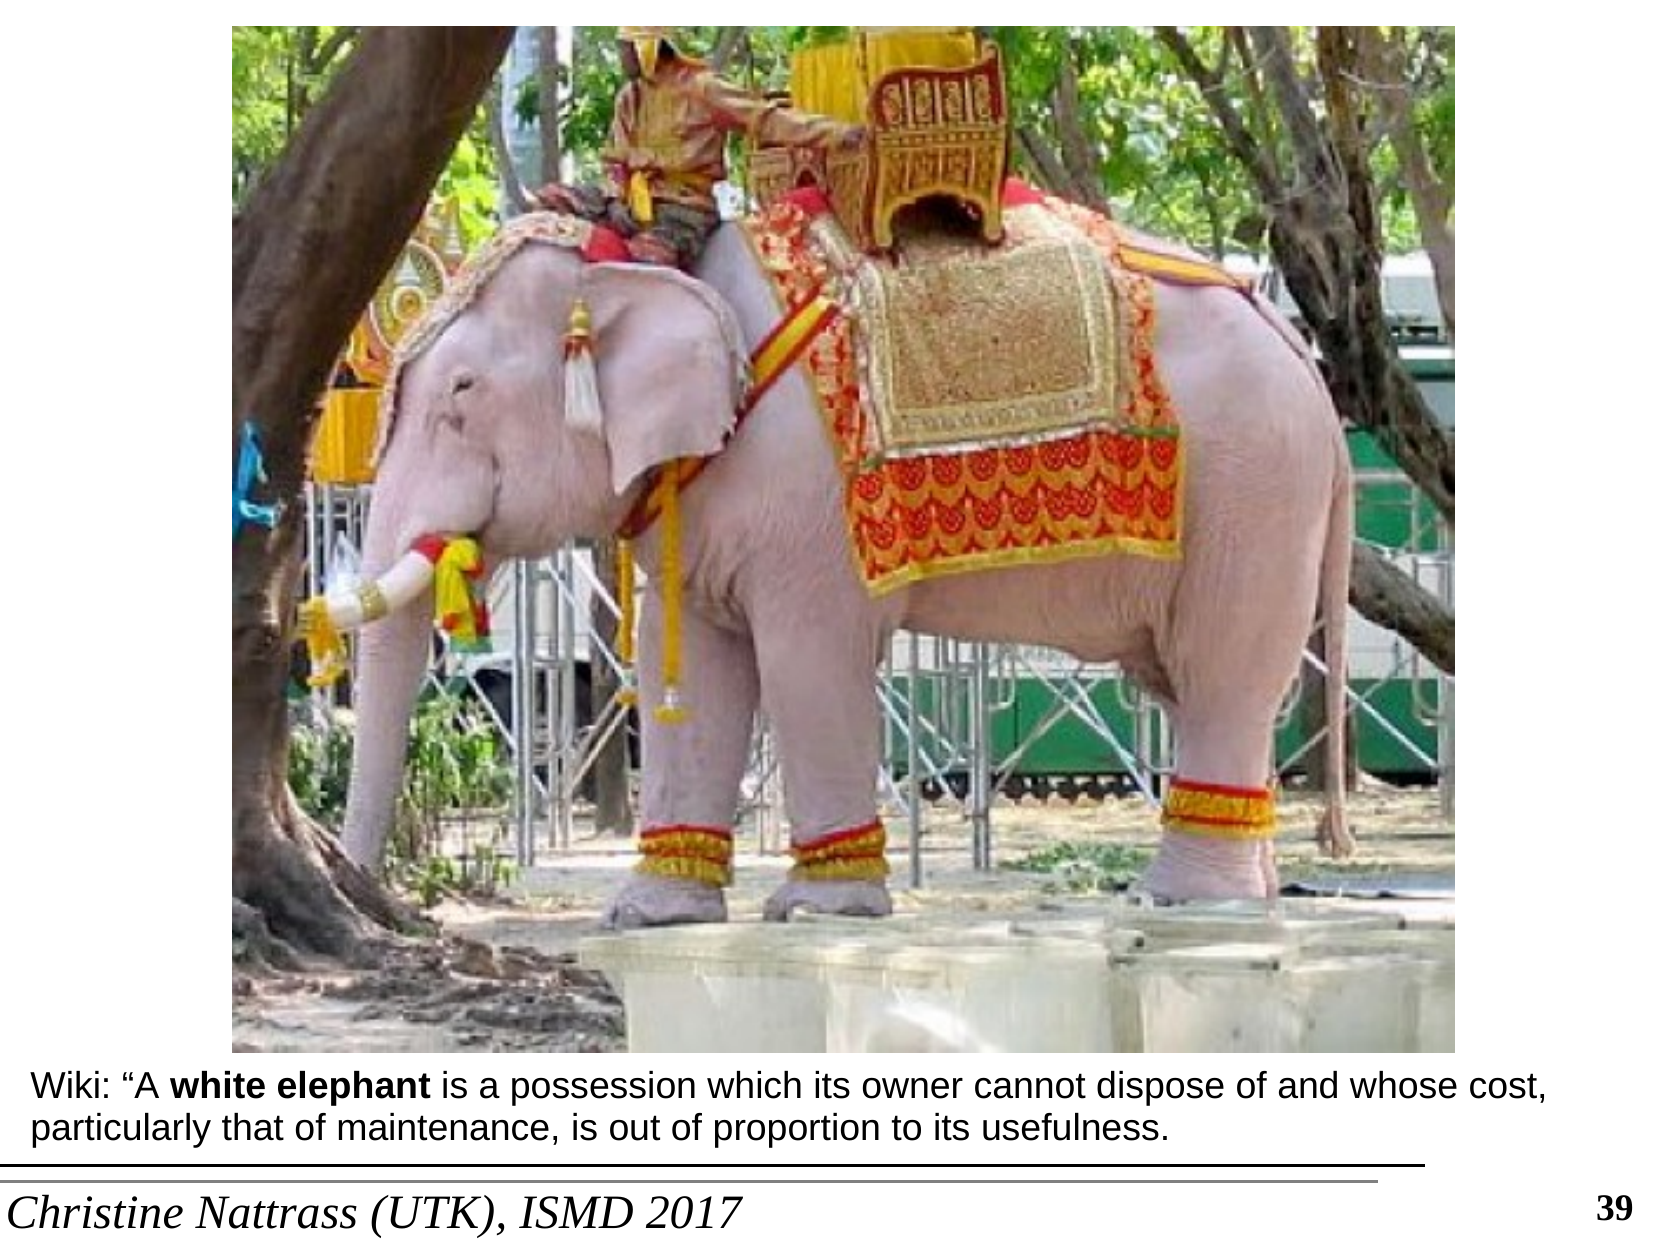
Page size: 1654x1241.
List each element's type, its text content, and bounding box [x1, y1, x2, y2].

text_box Wiki: “A white elephant is a possession which its owner cannot dispose of and whose cost, particularly that of maintenance, is out of proportion to its usefulness. [15, 1057, 1654, 1170]
picture [232, 26, 1455, 1053]
